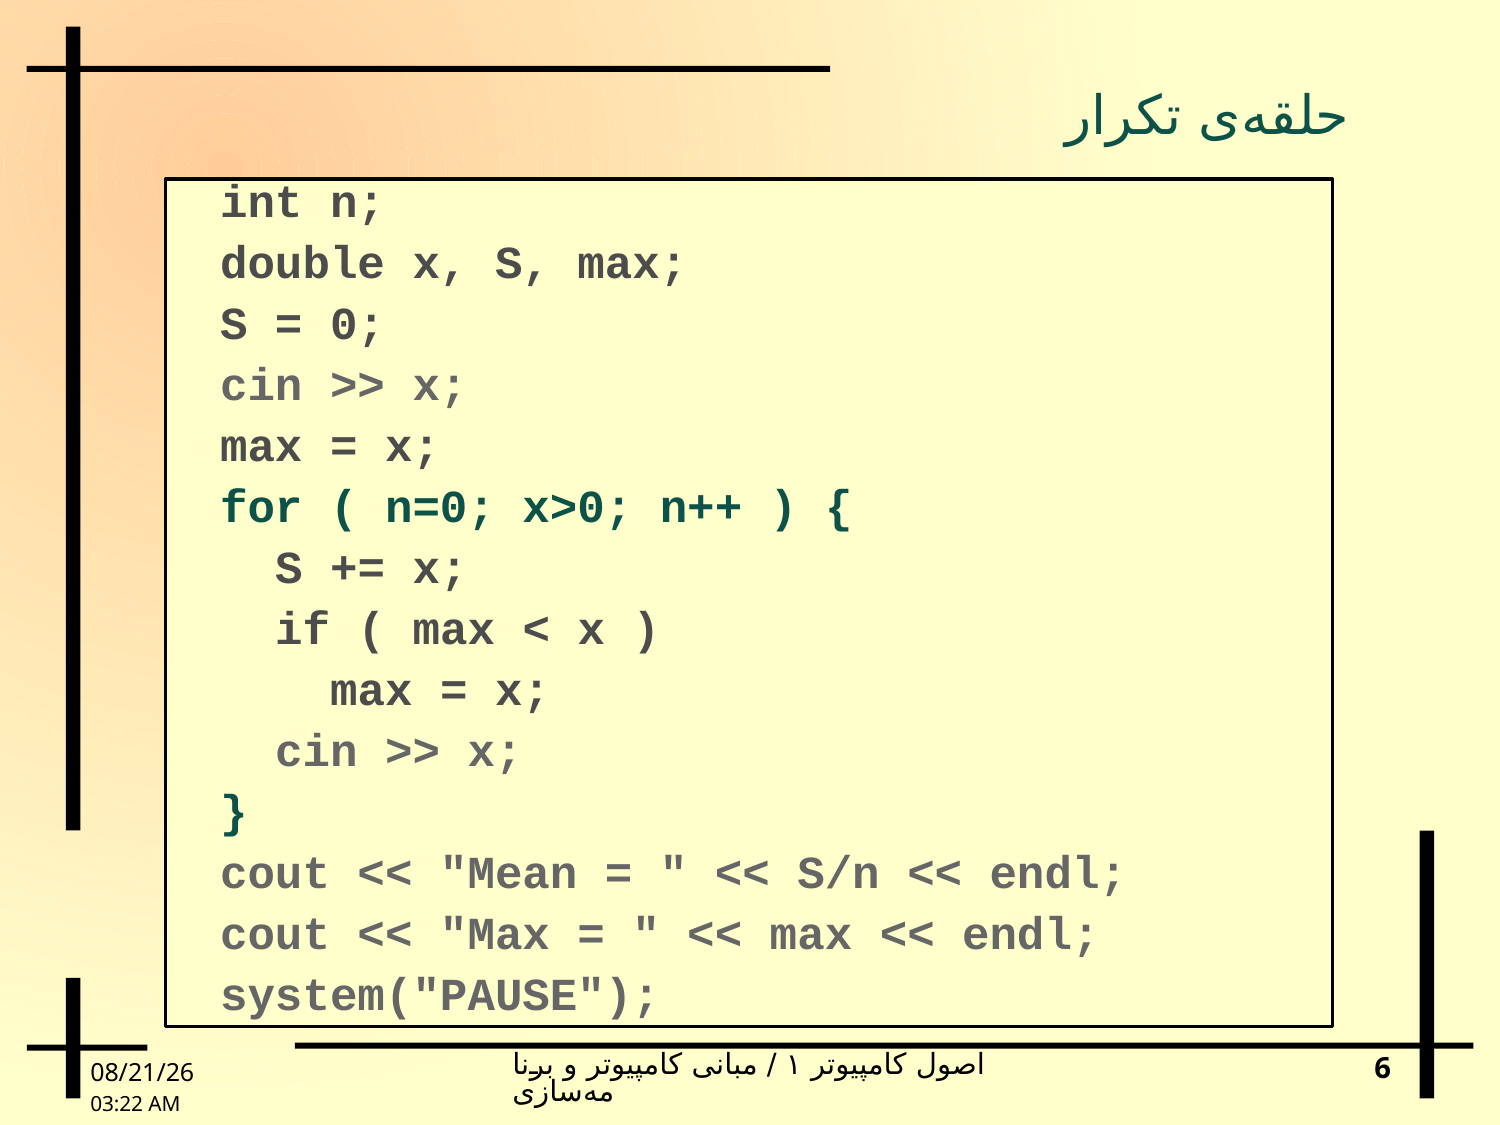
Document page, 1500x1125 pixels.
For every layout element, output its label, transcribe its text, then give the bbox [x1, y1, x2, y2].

list int n; double x, S, max; S = 0; cin >> x; max = x; for ( n=0; x>0; n++ ) { S += x; if ( max < x ) max = x; cin >> x; } cout << "Mean = " << S/n << endl; cout << "Max = " << max << endl; system("PAUSE"); [165, 178, 1333, 1027]
list حلقه‌ی تکرار [122, 84, 1403, 172]
